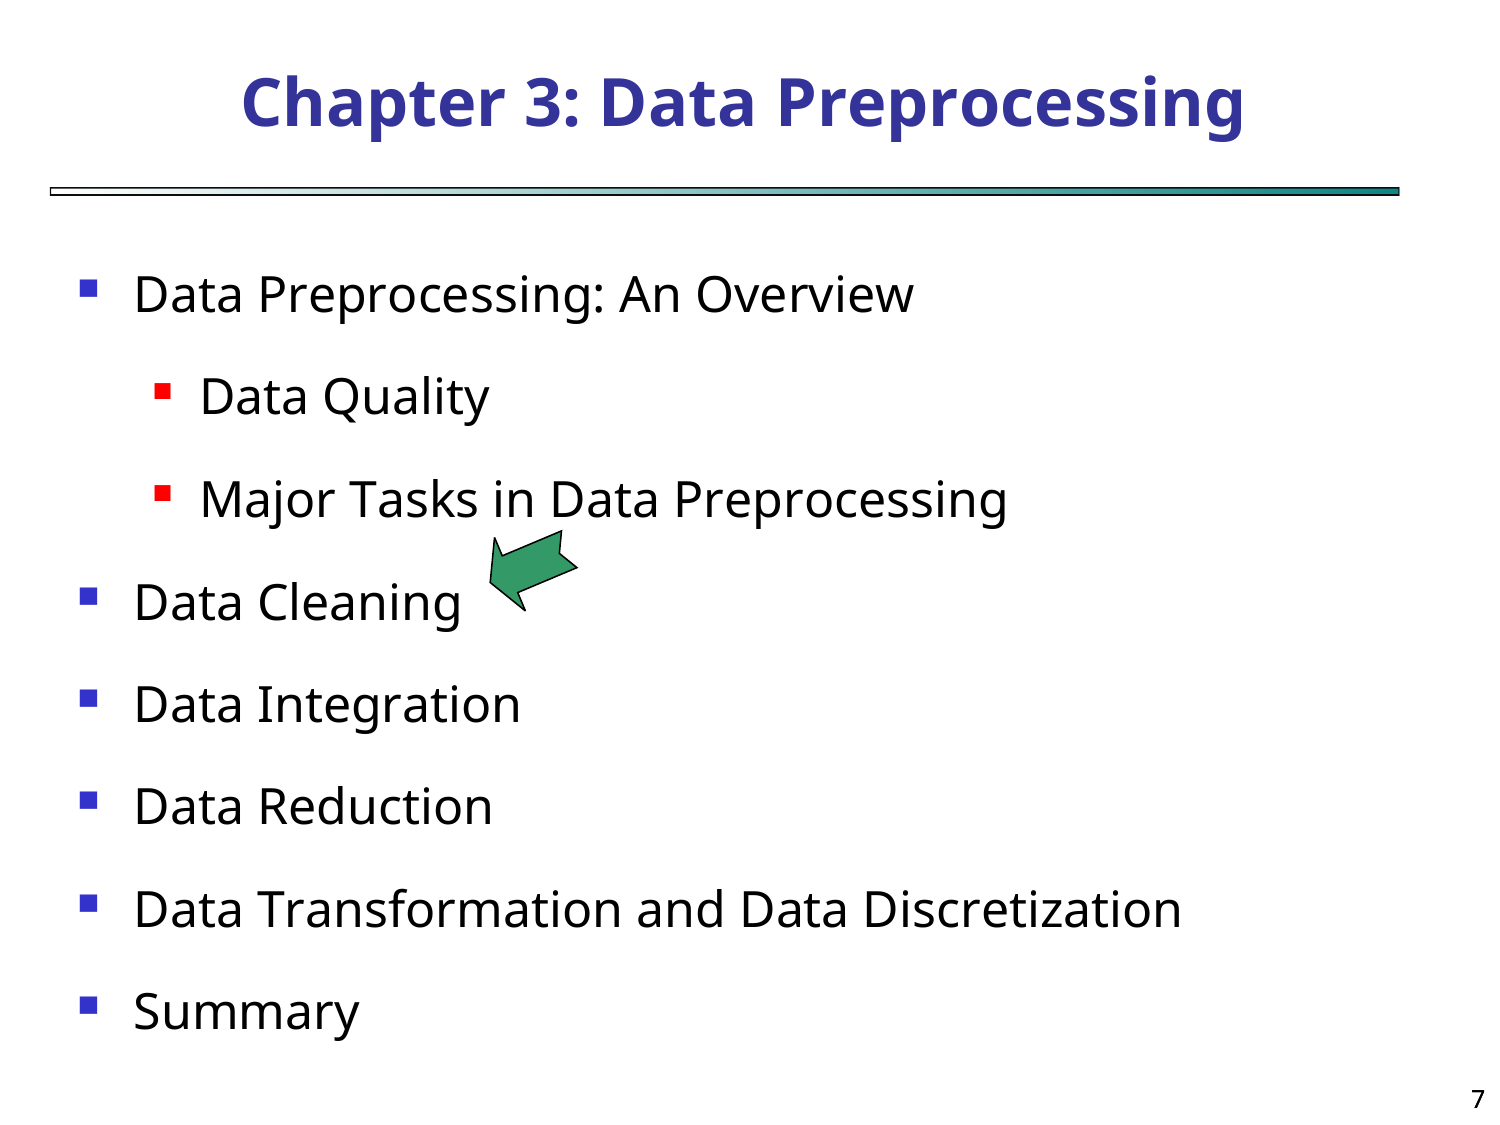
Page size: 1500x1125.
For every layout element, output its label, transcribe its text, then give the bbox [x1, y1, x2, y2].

title Chapter 3: Data Preprocessing [24, 49, 1463, 150]
text_box 1 [1187, 1062, 1500, 1125]
text_box [490, 530, 577, 611]
list Data Preprocessing: An Overview Data Quality Major Tasks in Data Preprocessing Data Cleaning Data Integration Data Reduction Data Transformation and Data Discretization Summary [62, 224, 1413, 1063]
